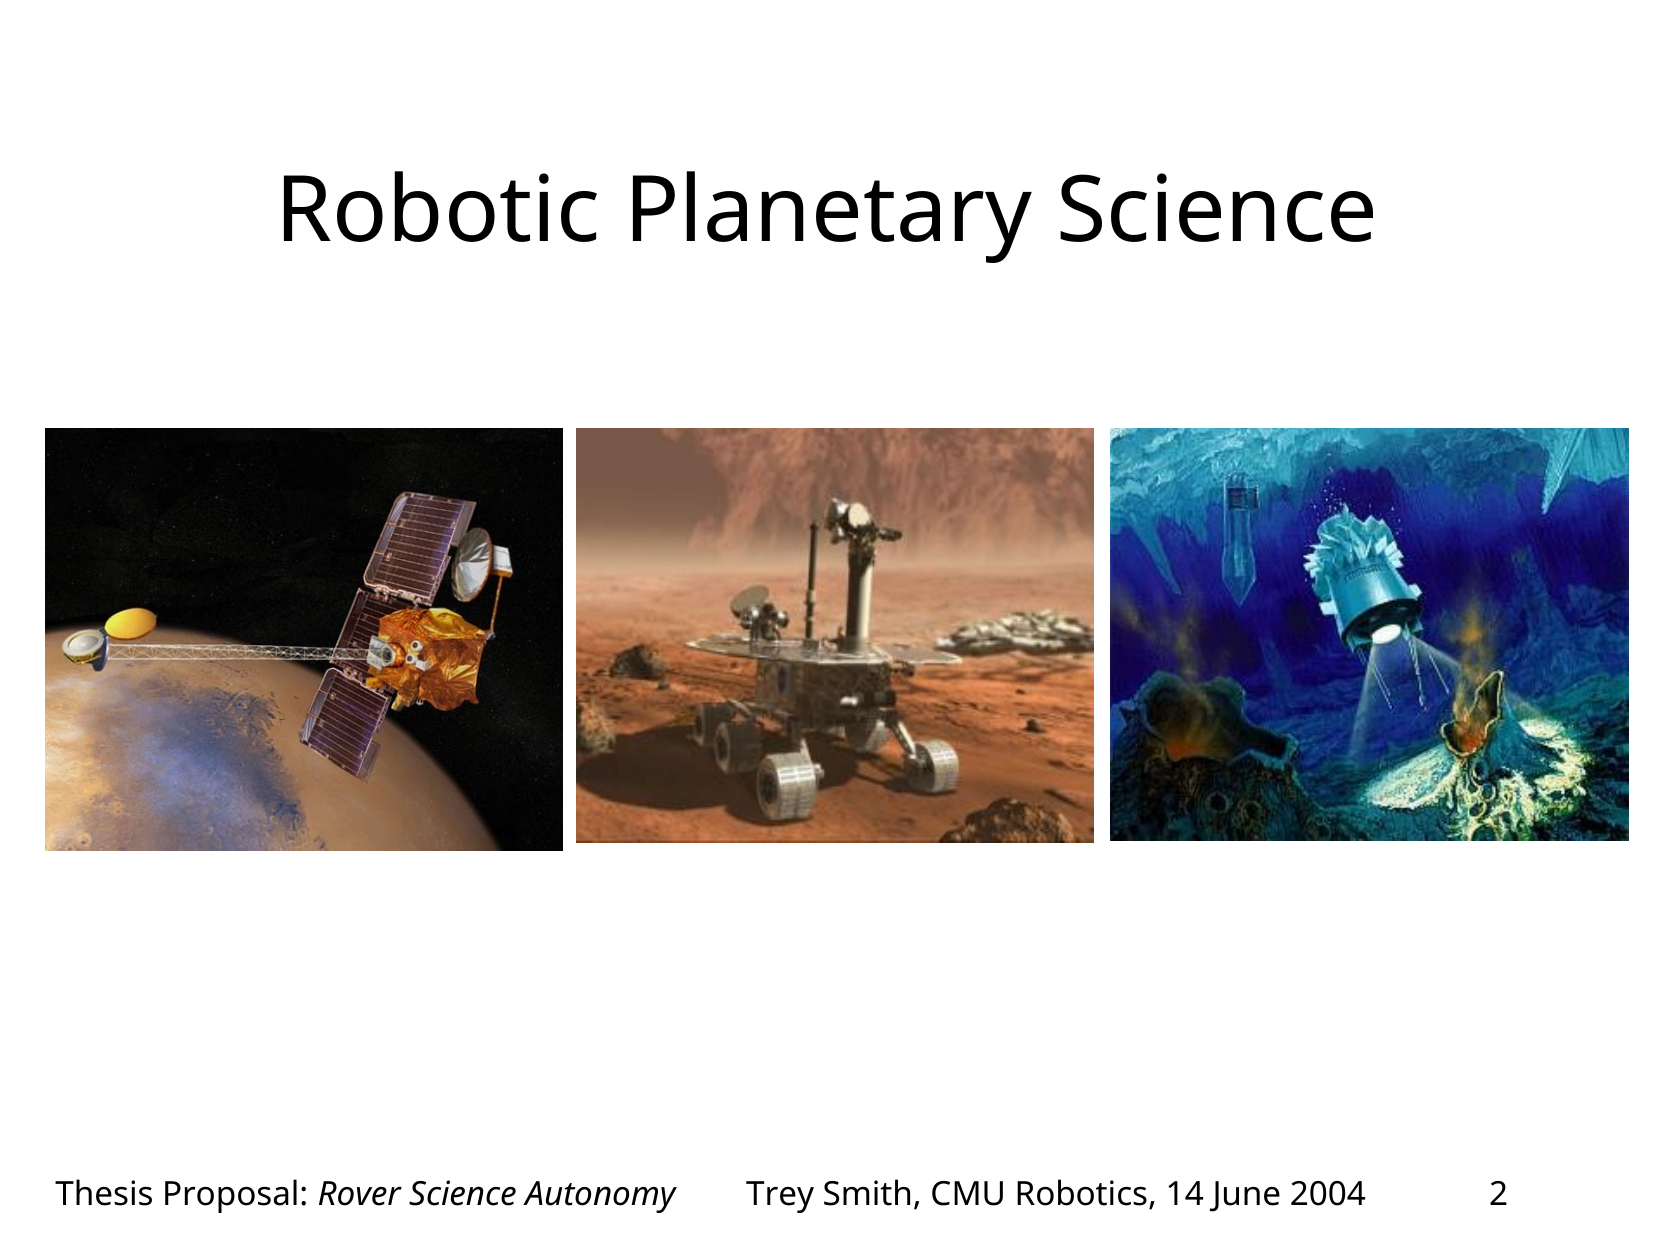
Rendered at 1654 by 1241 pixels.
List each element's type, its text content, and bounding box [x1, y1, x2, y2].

picture [576, 428, 1094, 843]
picture [1110, 428, 1629, 841]
picture [45, 428, 563, 851]
title Robotic Planetary Science [121, 102, 1534, 311]
